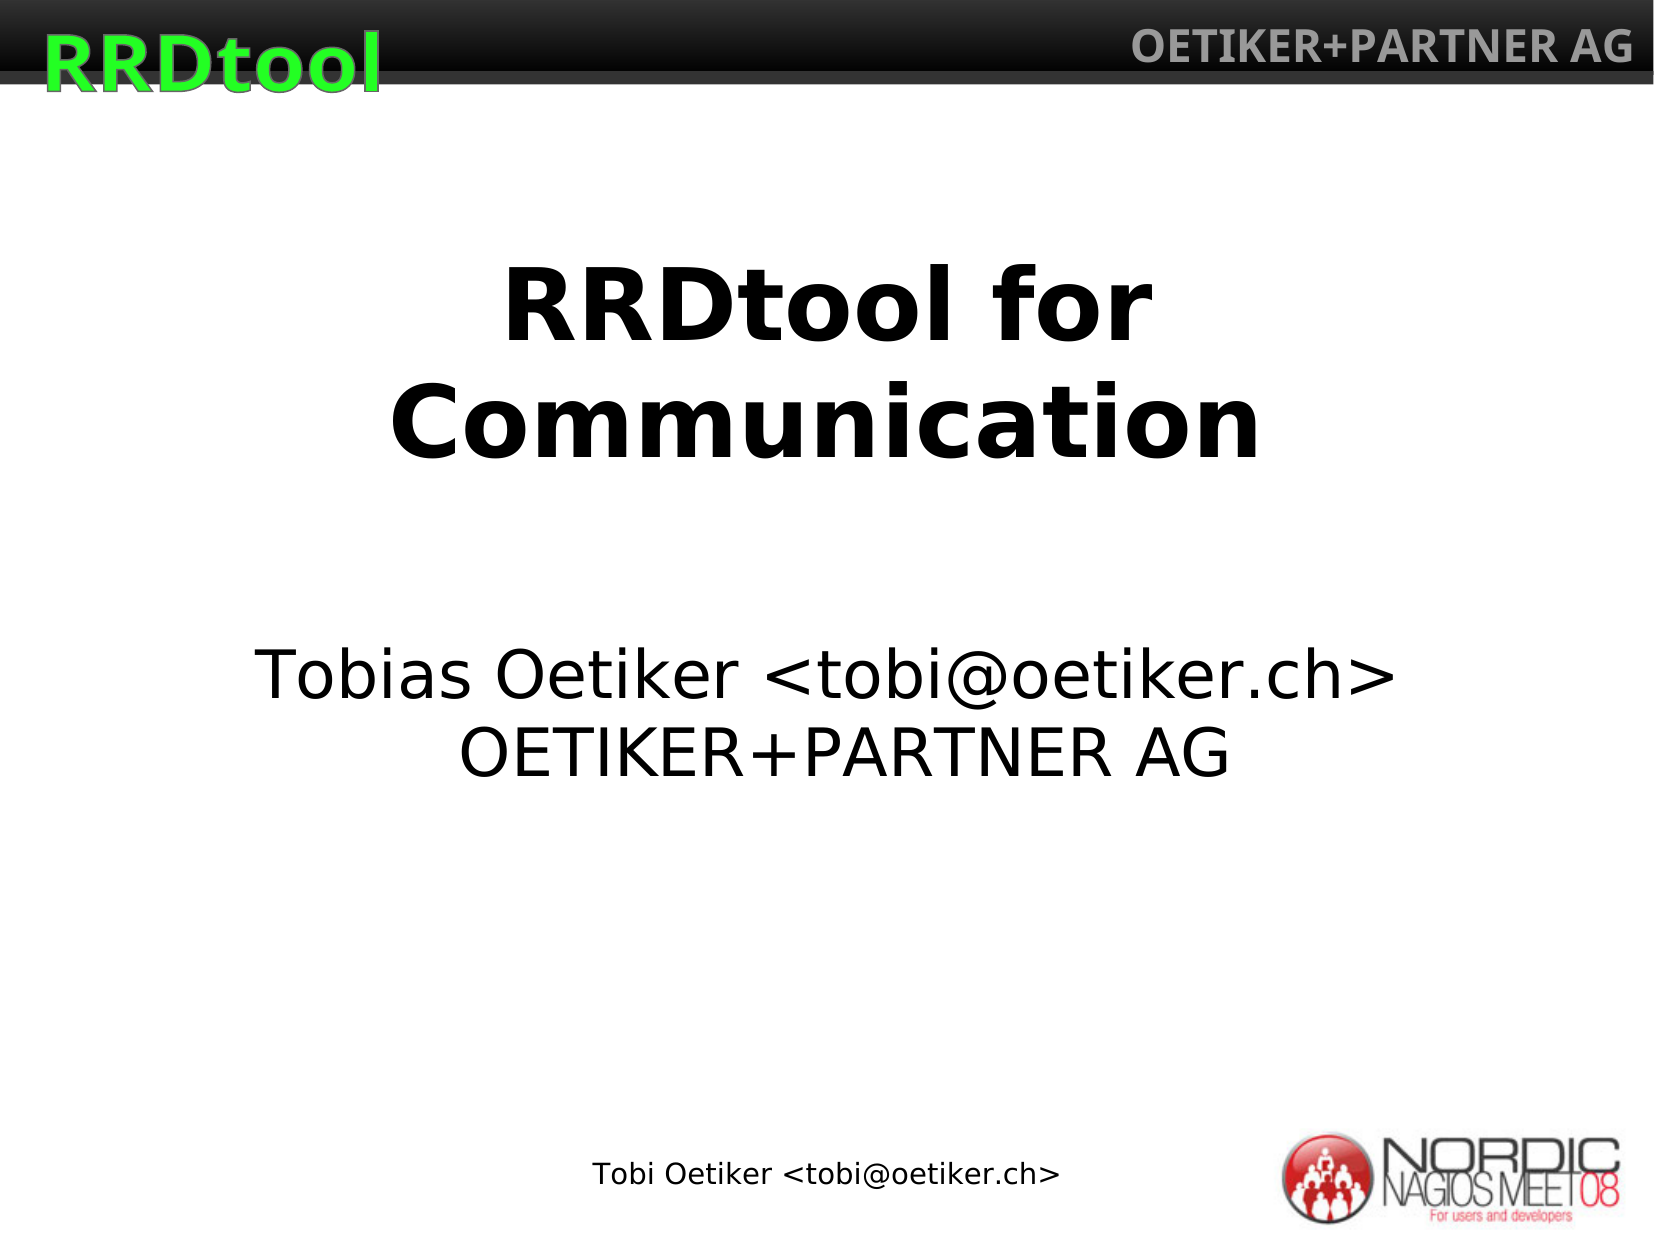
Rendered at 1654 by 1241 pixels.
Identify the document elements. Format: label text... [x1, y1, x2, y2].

subtitle Tobias Oetiker <tobi@oetiker.ch> OETIKER+PARTNER AG [50, 329, 1571, 1099]
title RRDtool for Communication [59, 248, 1595, 481]
picture [1262, 1116, 1654, 1241]
